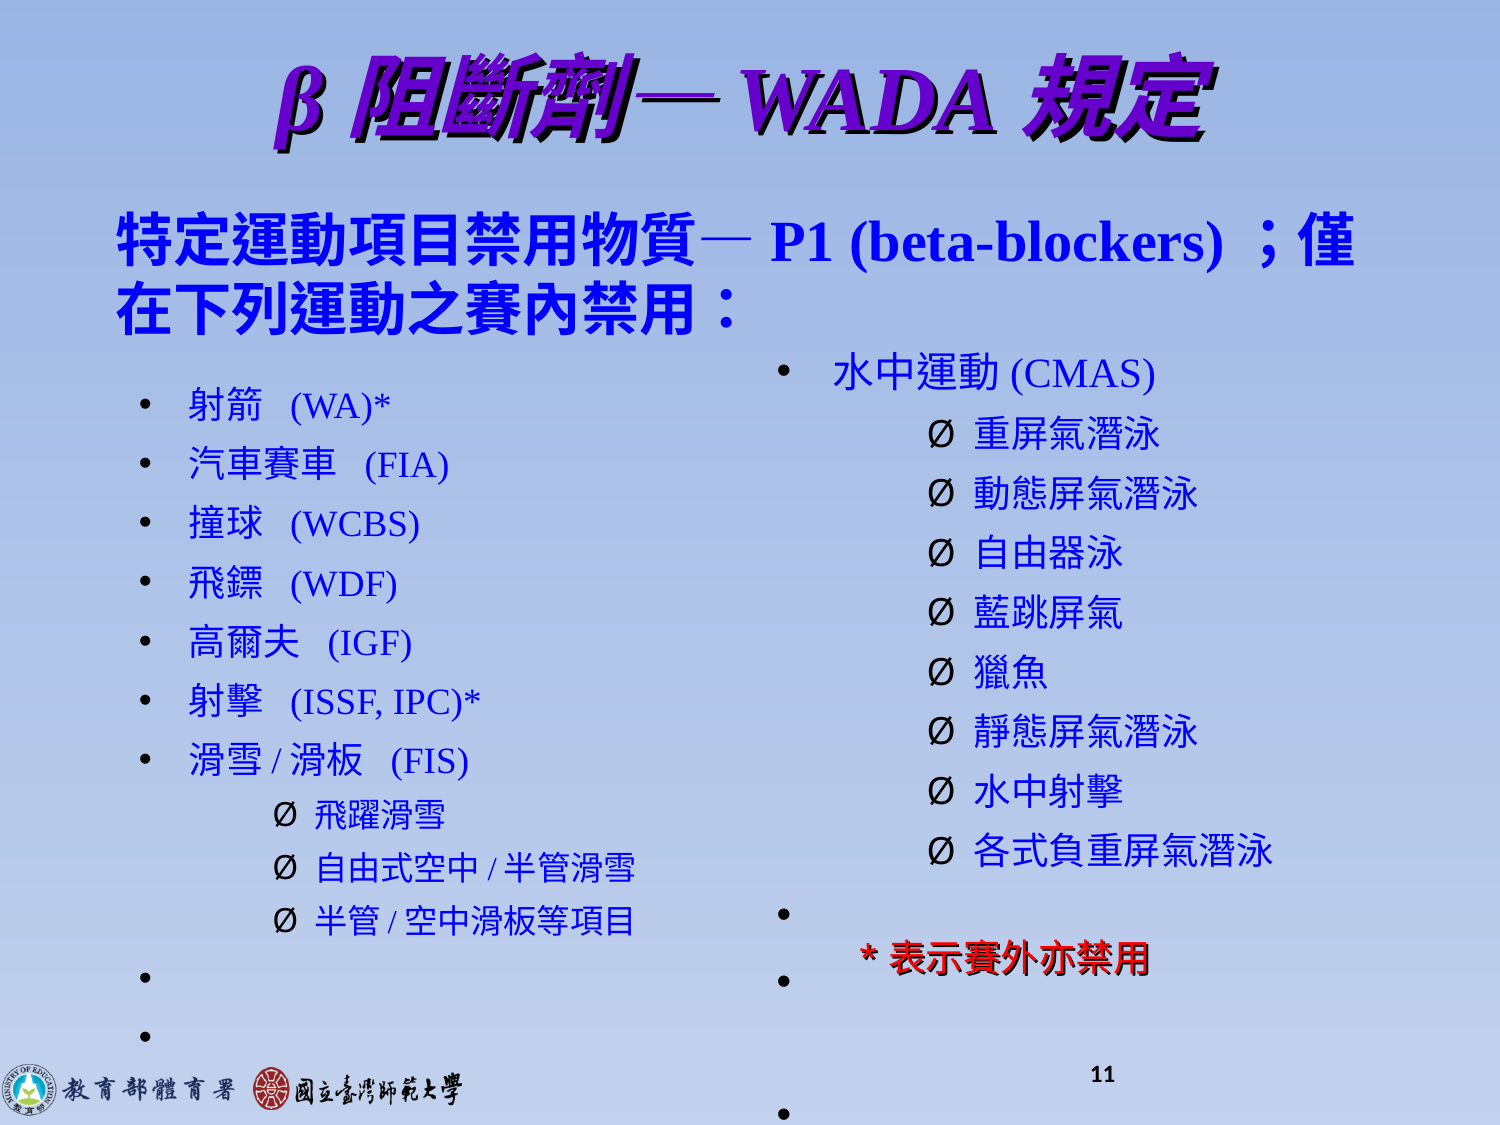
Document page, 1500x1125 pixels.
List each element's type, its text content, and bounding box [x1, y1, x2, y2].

text_box *表示賽外亦禁用 [841, 926, 1157, 987]
list 水中運動(CMAS) 重屏氣潛泳 動態屏氣潛泳 自由器泳 藍跳屏氣 獵魚 靜態屏氣潛泳 水中射擊 各式負重屏氣潛泳 [761, 338, 1425, 1022]
list 特定運動項目禁用物質—P1 (beta-blockers)；僅在下列運動之賽內禁用： [100, 177, 1414, 351]
list 射箭 (WA)* 汽車賽車 (FIA) 撞球 (WCBS) 飛鏢 (WDF) 高爾夫 (IGF) 射擊 (ISSF, IPC)* 滑雪/滑板 (FIS) 飛躍滑雪 自由式空中/半管滑雪 半管/空中滑板等項目 [123, 373, 703, 957]
title β阻斷劑—WADA規定 [64, 0, 1415, 188]
text_box [1074, 1042, 1426, 1103]
